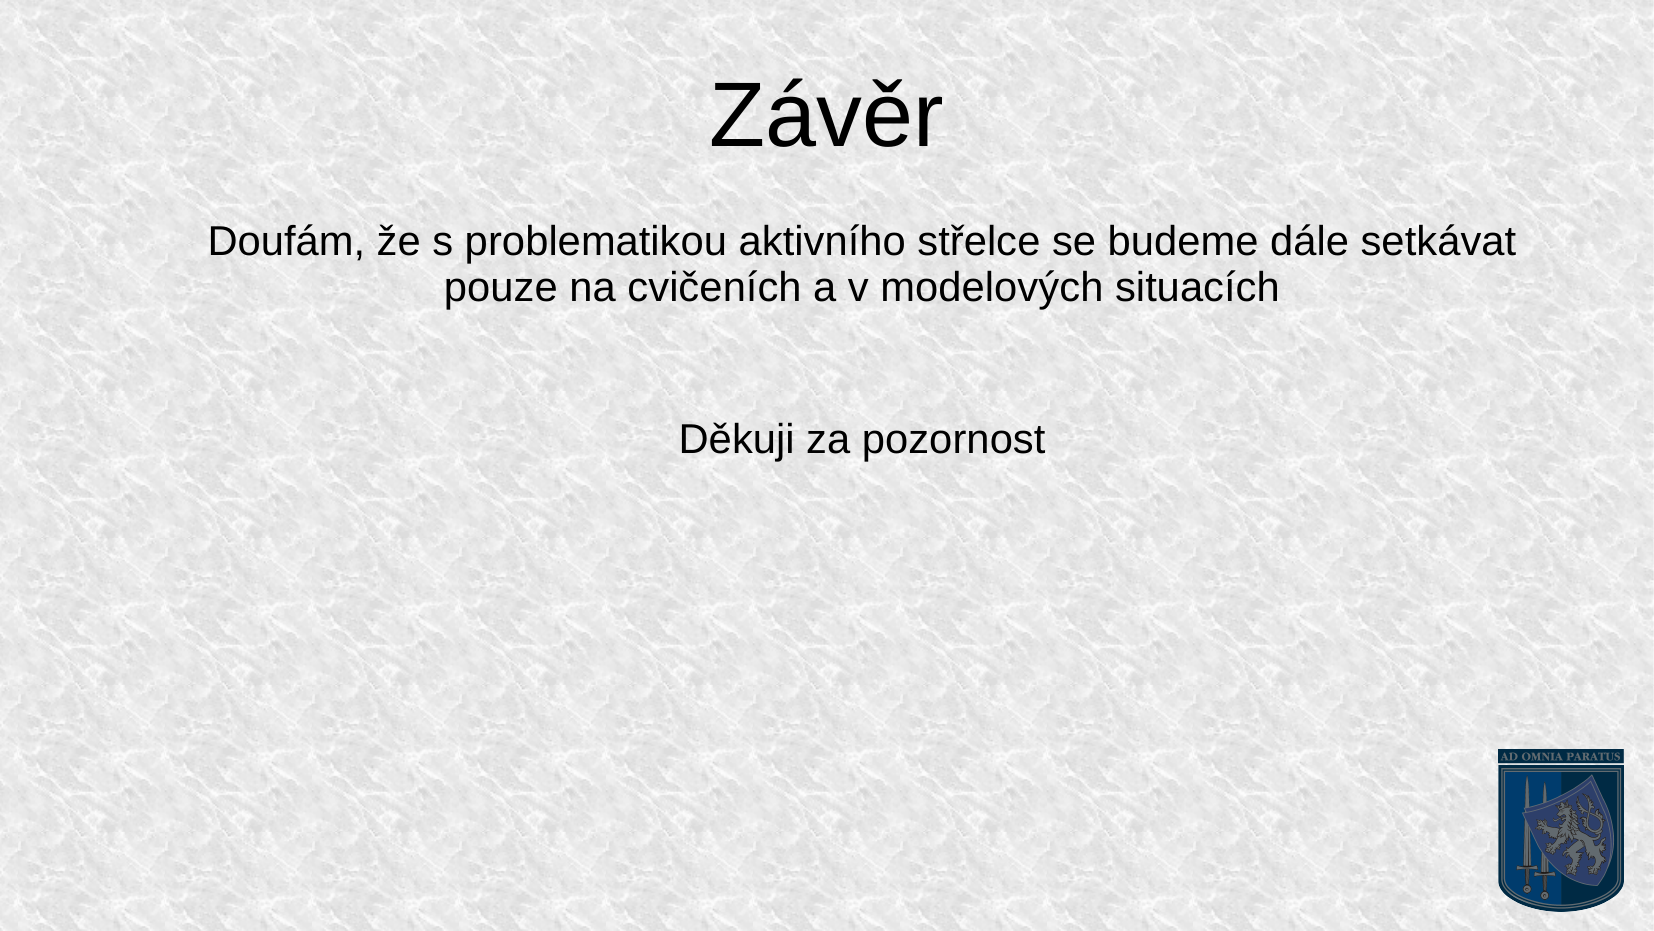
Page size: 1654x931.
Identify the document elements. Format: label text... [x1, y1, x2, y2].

list Doufám, že s problematikou aktivního střelce se budeme dále setkávat pouze na cvičeních a v modelových situacích Děkuji za pozornost [82, 217, 1571, 758]
picture [0, 0, 1654, 931]
title Závěr [82, 37, 1571, 193]
